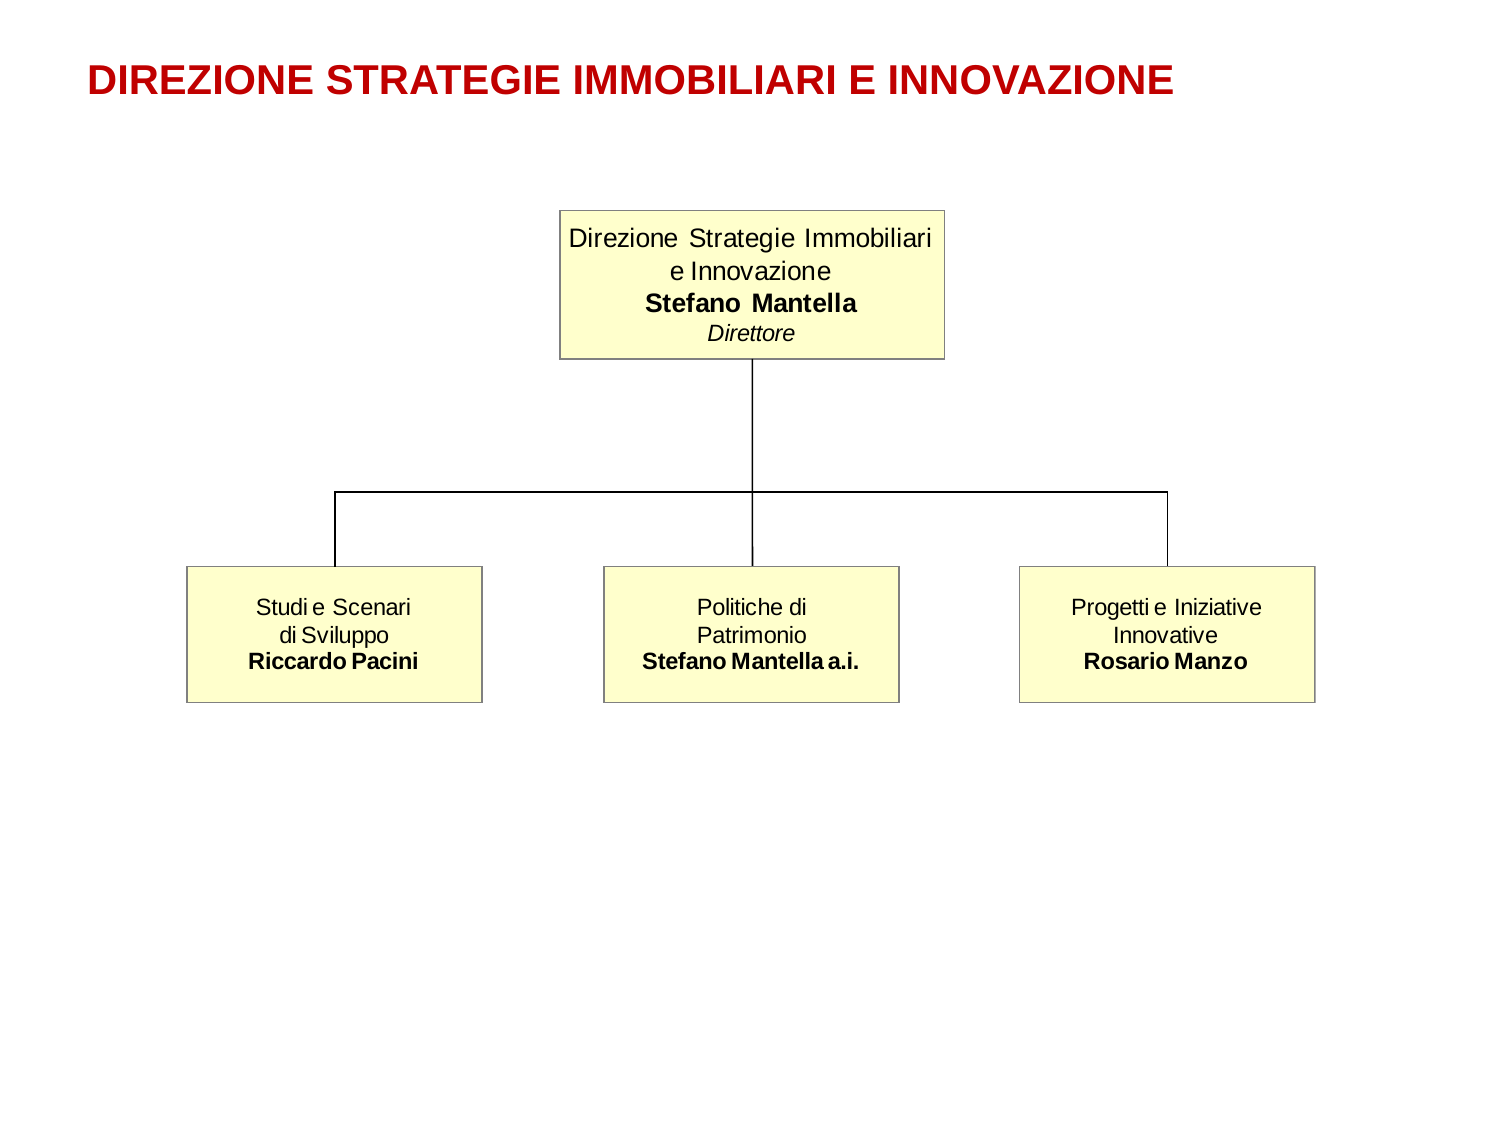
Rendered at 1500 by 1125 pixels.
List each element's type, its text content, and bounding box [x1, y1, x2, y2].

title DIREZIONE STRATEGIE IMMOBILIARI E INNOVAZIONE [72, 45, 1500, 128]
picture [184, 208, 1316, 704]
